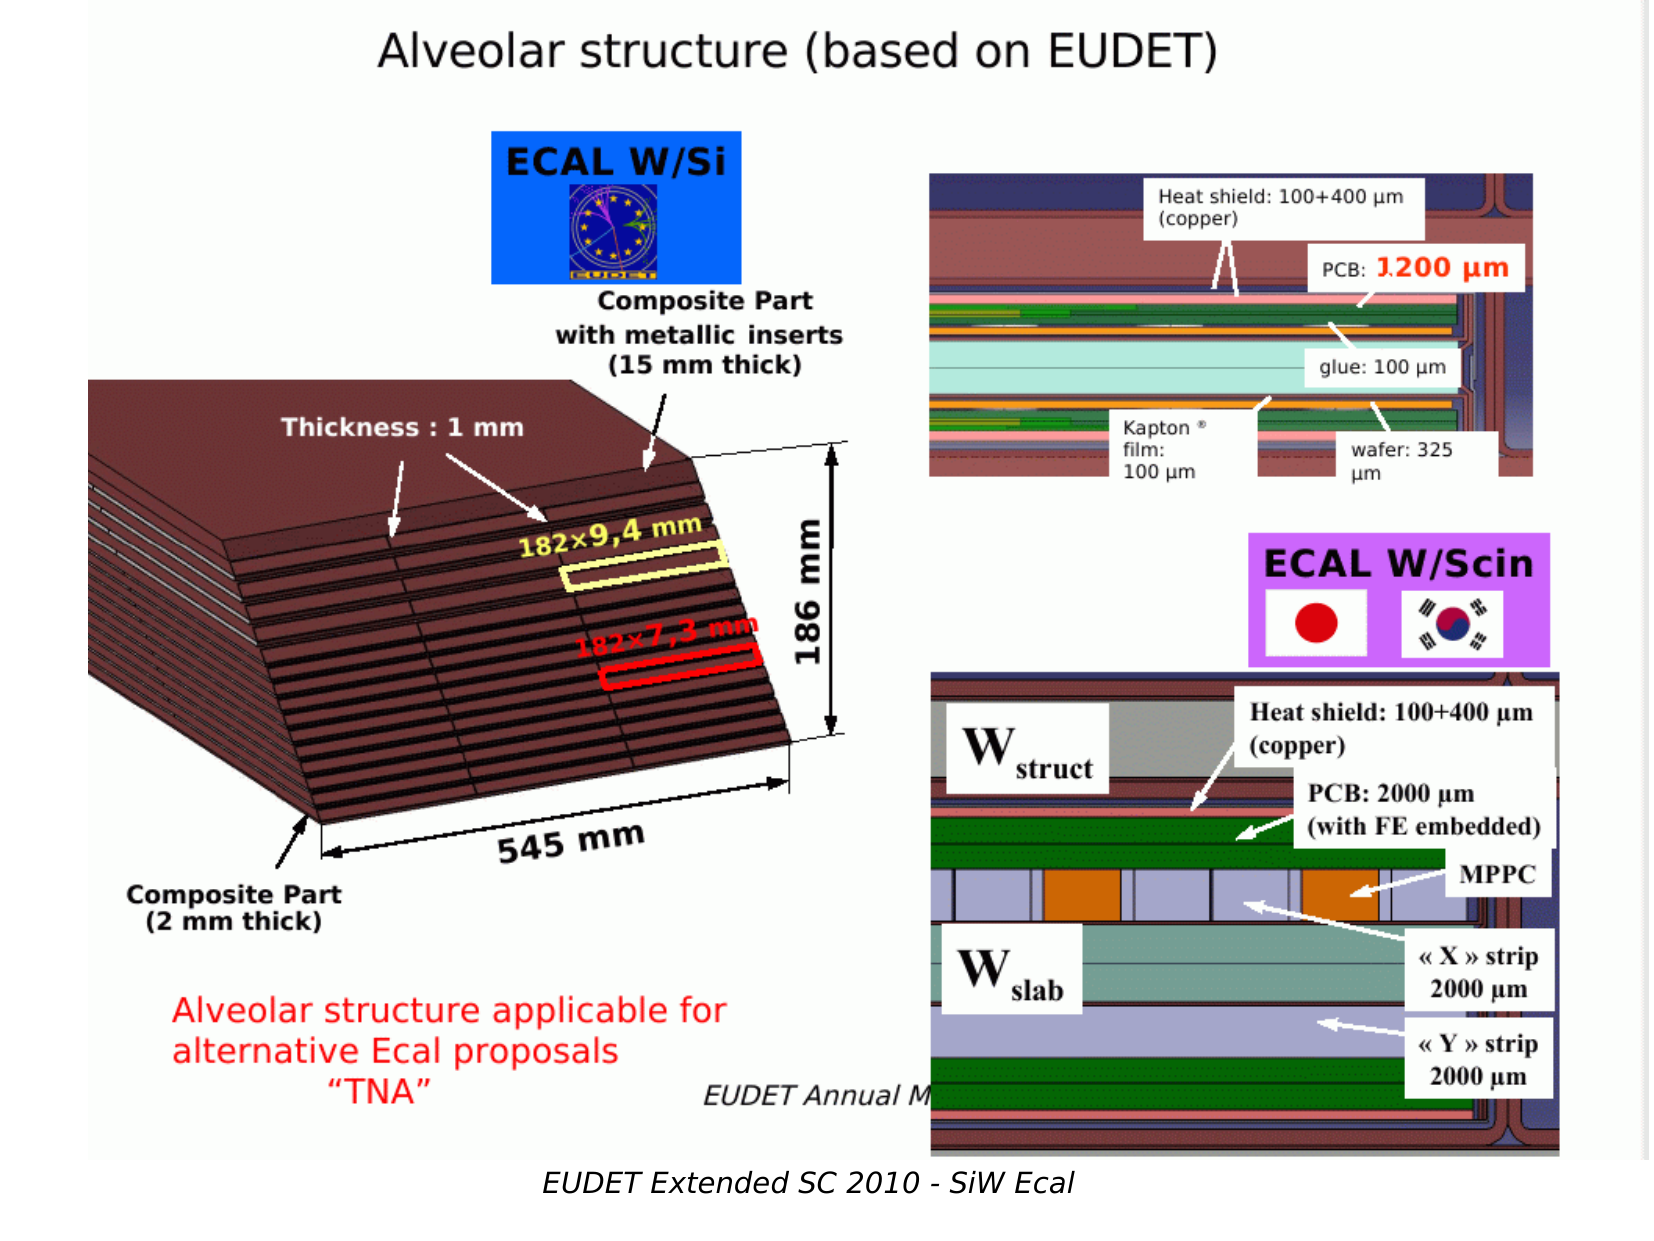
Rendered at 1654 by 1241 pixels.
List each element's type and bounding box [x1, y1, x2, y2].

picture [88, 0, 1649, 1160]
